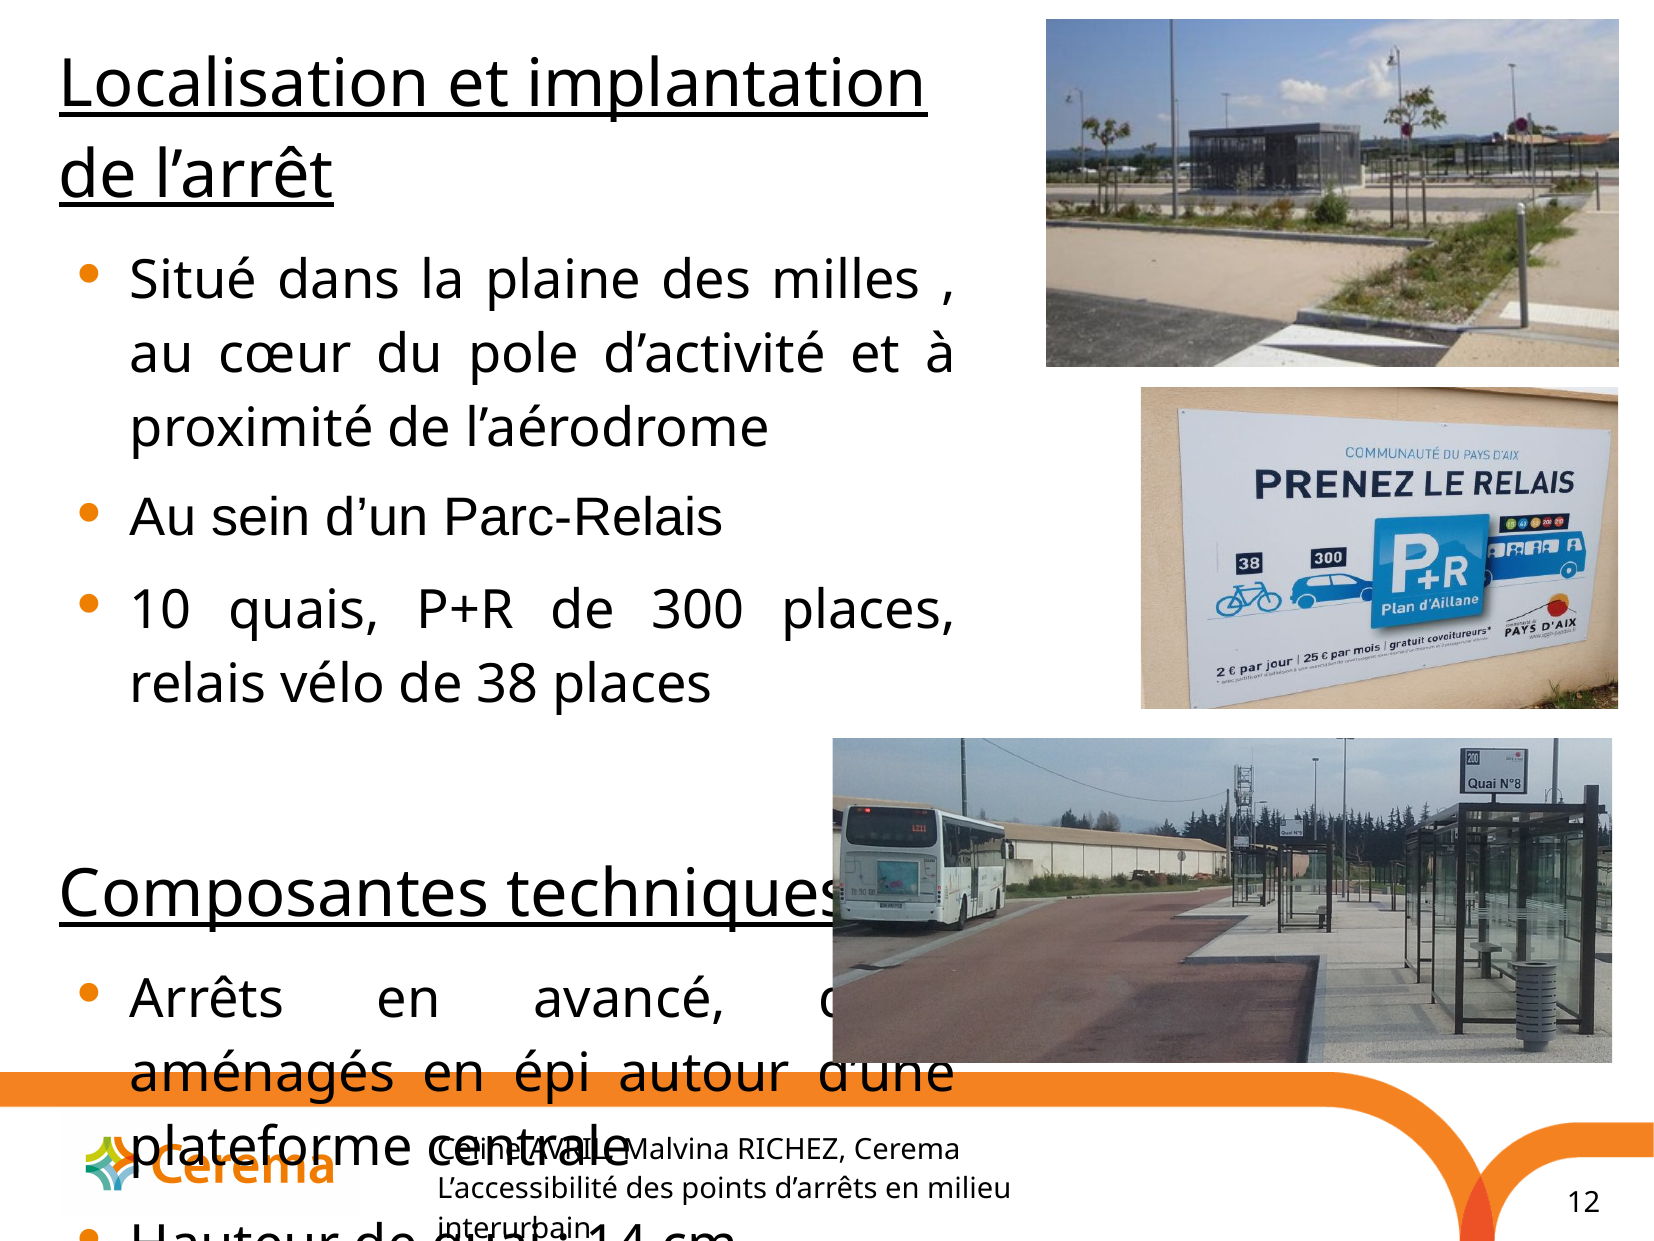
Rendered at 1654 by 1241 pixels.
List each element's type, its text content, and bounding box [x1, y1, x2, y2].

picture [313, 1072, 329, 1088]
picture [832, 738, 1613, 1063]
picture [716, 1237, 728, 1241]
picture [1046, 19, 1619, 367]
picture [698, 1237, 709, 1241]
picture [397, 1237, 409, 1241]
picture [867, 1072, 882, 1088]
picture [625, 1077, 639, 1088]
picture [552, 1072, 568, 1088]
picture [363, 1237, 375, 1241]
picture [628, 1230, 636, 1241]
picture [1140, 387, 1619, 709]
picture [441, 1237, 453, 1241]
picture [743, 1072, 758, 1088]
picture [263, 1237, 275, 1241]
picture [657, 1072, 672, 1088]
list Localisation et implantation de l’arrêt Situé dans la plaine des milles , au cœur du pole d’activité et à proximité de l’aérodrome Au sein d’un Parc-Relais 10 quais, P+R de 300 places, relais vélo de 38 places Composantes techniques Arrêts en avancé, quais aménagés en épi autour d’une plateforme centrale Hauteur de quai : 14 cm Revêtement contrasté Traversées accessibles [0, 35, 957, 1027]
picture [825, 1072, 841, 1088]
picture [136, 1077, 150, 1088]
picture [0, 1072, 1654, 1241]
picture [709, 1072, 726, 1088]
picture [282, 1077, 296, 1088]
